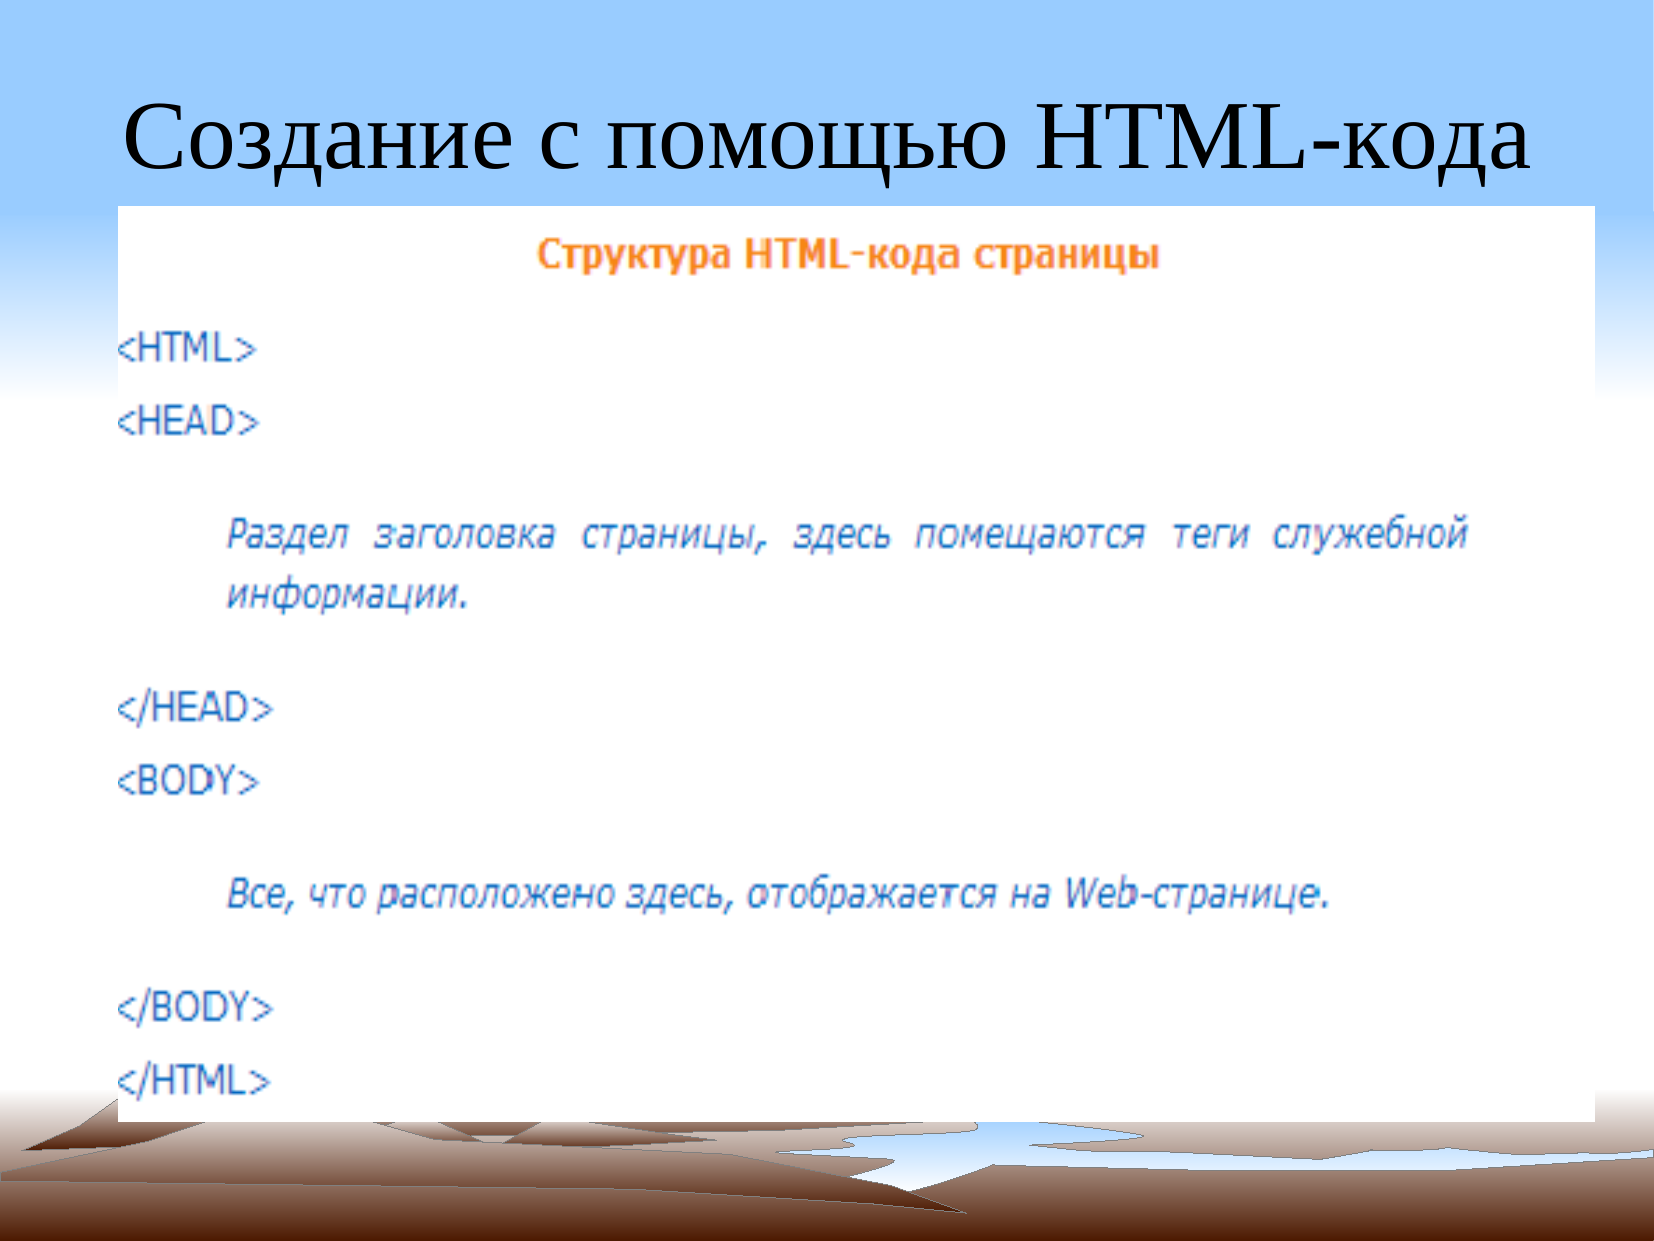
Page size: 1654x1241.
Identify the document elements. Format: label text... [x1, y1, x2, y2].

title Создание с помощью HTML-кода [121, 41, 1534, 206]
picture [118, 206, 1595, 1123]
